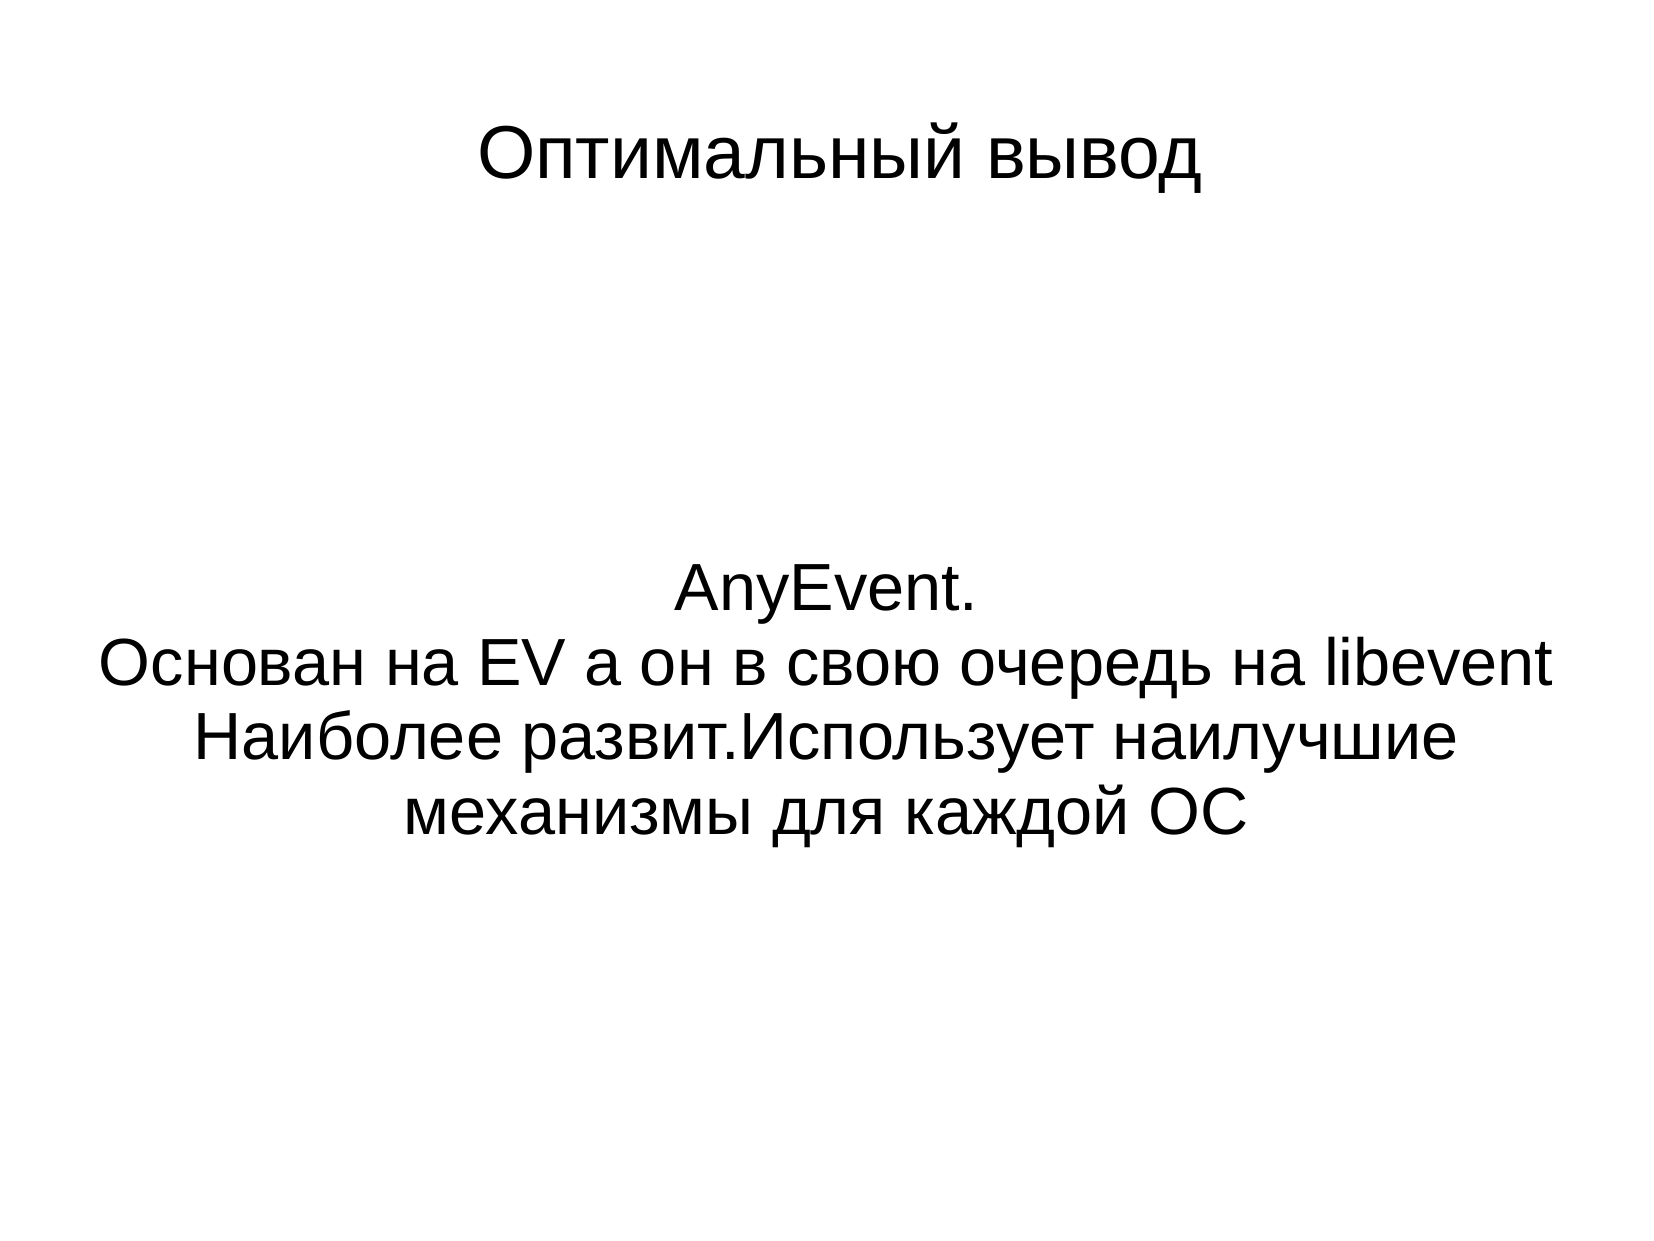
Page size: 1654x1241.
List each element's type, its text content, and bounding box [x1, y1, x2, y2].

title Оптимальный вывод [82, 49, 1571, 257]
subtitle AnyEvent. Основан на EV а он в свою очередь на libevent Наиболее развит.Использует наилучшие механизмы для каждой ОС [82, 290, 1571, 1109]
